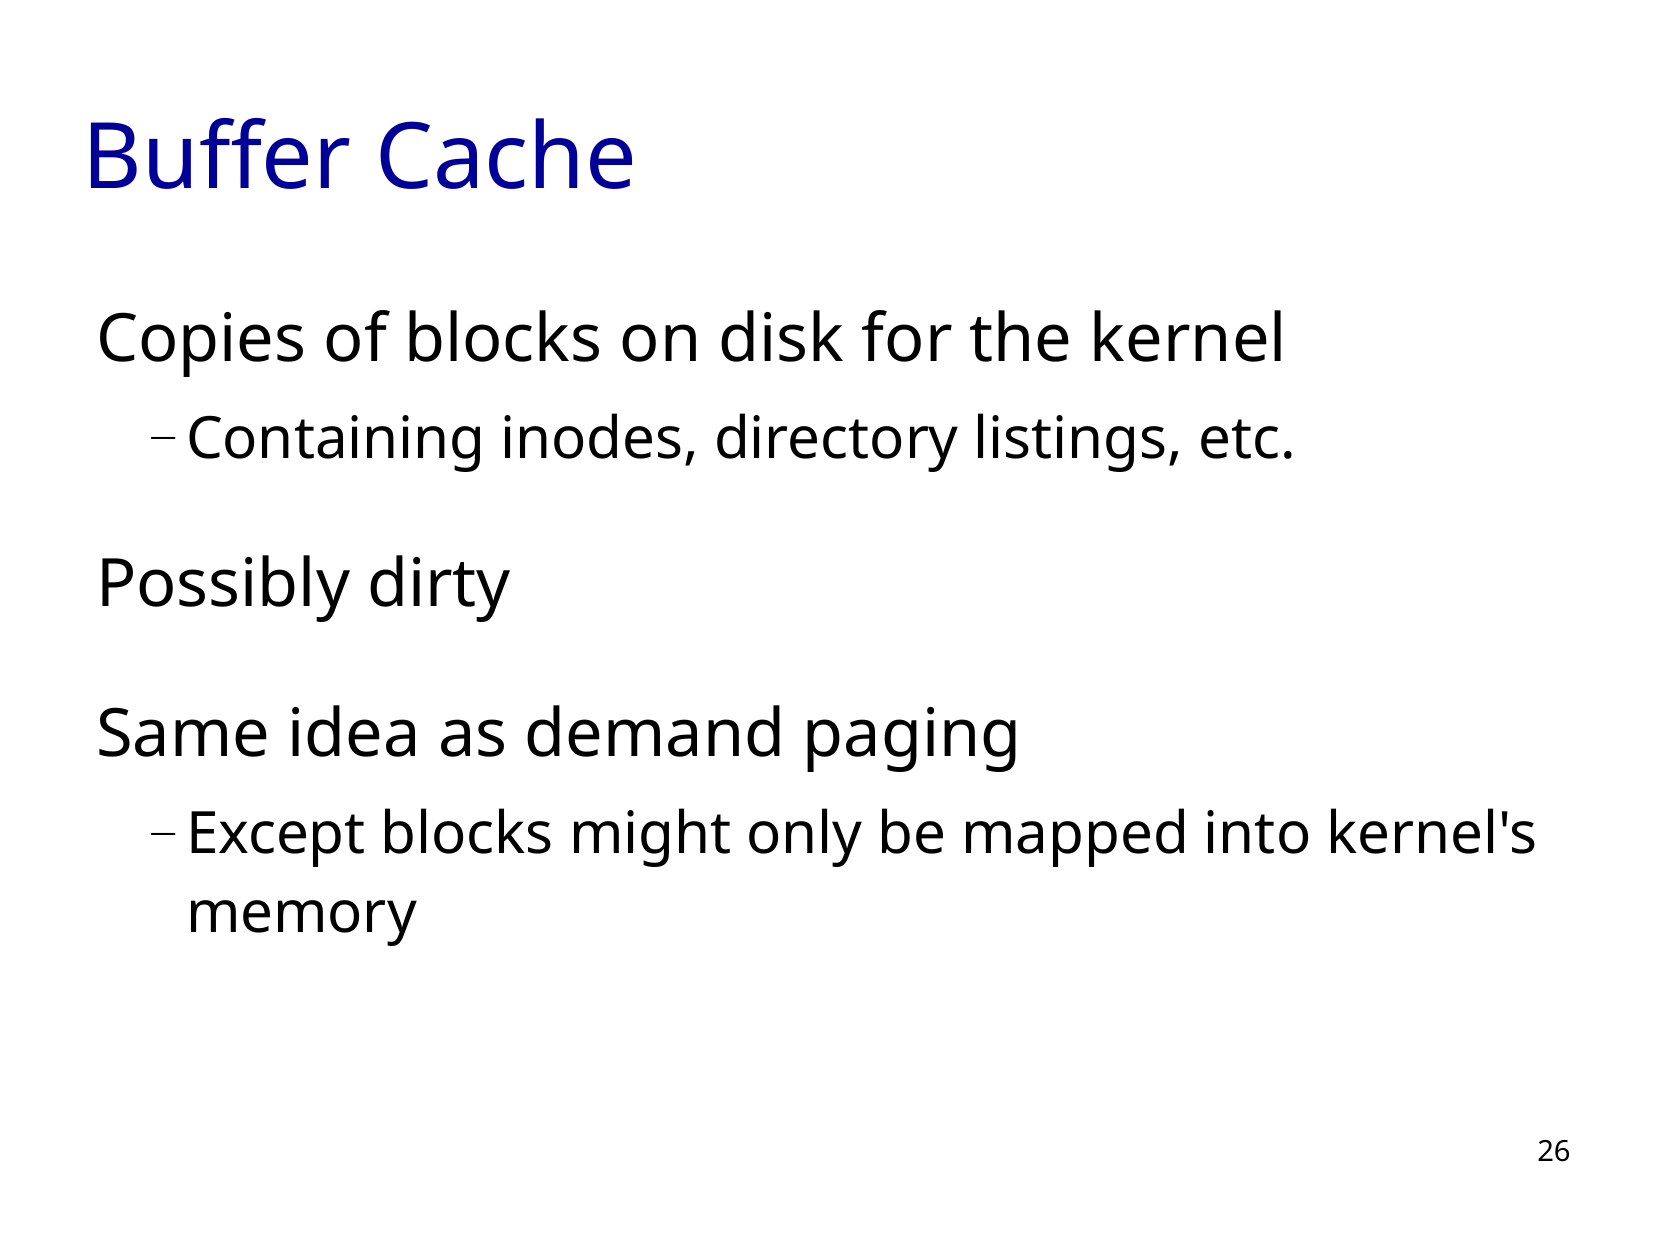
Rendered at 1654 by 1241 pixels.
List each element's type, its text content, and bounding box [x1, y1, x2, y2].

list Copies of blocks on disk for the kernel Containing inodes, directory listings, etc. Possibly dirty Same idea as demand paging Except blocks might only be mapped into kernel's memory [60, 290, 1571, 1096]
title Buffer Cache [82, 49, 1571, 257]
